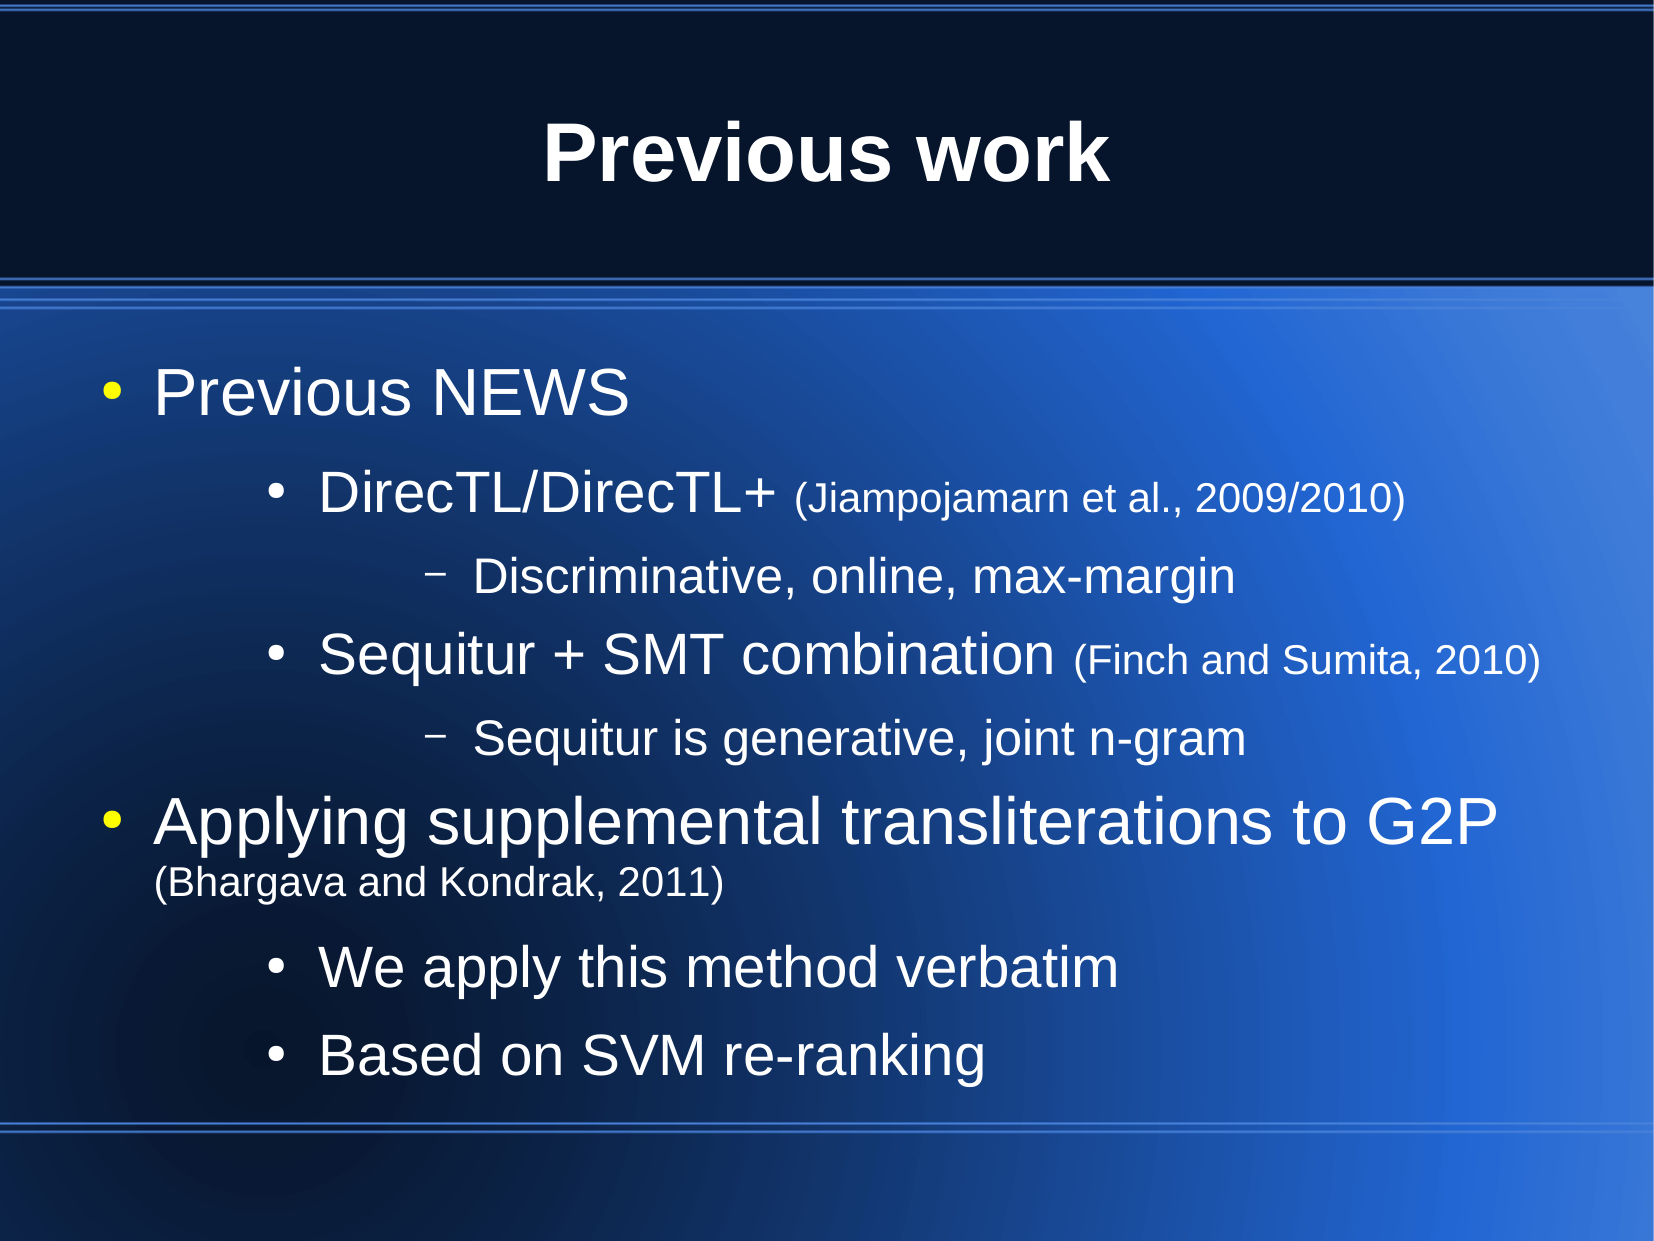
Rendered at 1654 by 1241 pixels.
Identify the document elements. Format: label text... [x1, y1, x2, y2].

picture [0, 0, 1654, 1241]
title Previous work [82, 49, 1571, 257]
list Previous NEWS DirecTL/DirecTL+ (Jiampojamarn et al., 2009/2010) Discriminative, online, max-margin Sequitur + SMT combination (Finch and Sumita, 2010) Sequitur is generative, joint n-gram Applying supplemental transliterations to G2P (Bhargava and Kondrak, 2011) We apply this method verbatim Based on SVM re-ranking [82, 355, 1571, 1174]
